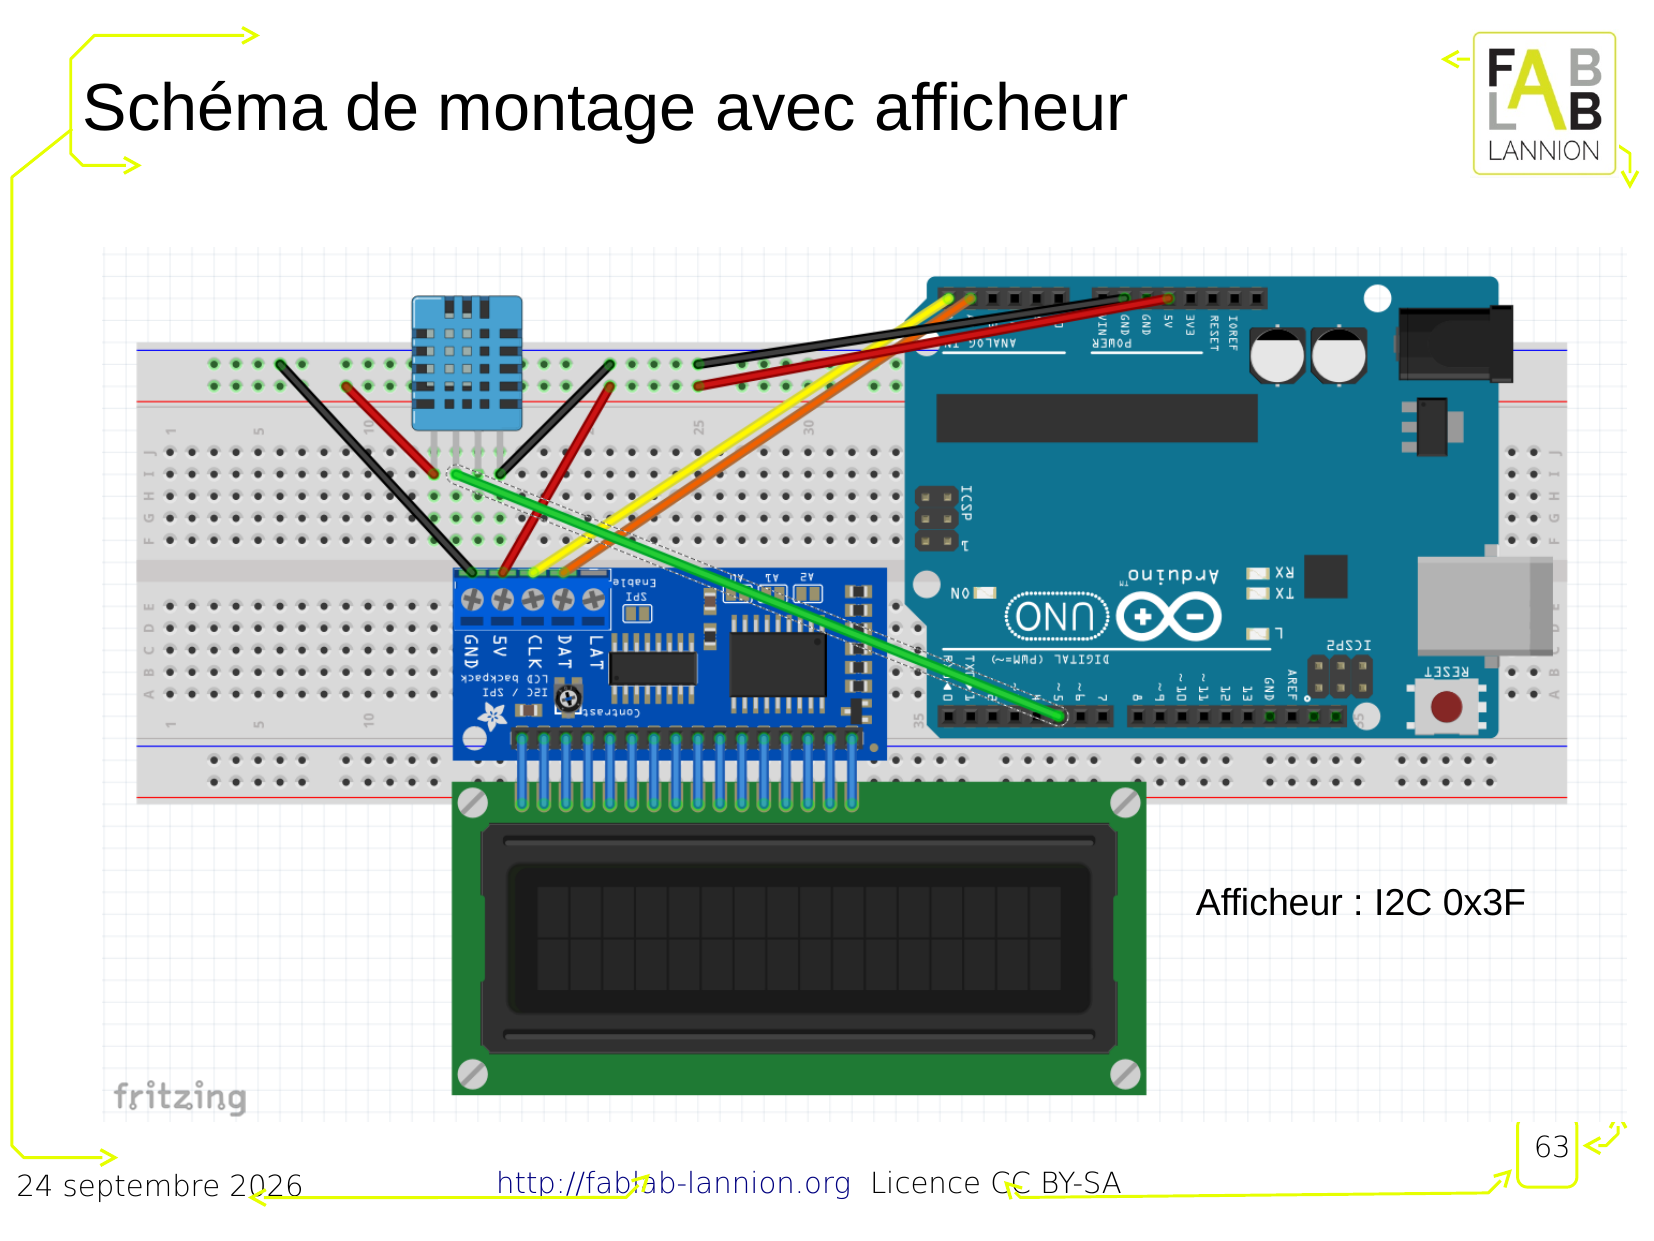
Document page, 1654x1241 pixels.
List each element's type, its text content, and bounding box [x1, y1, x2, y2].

title Schéma de montage avec afficheur [82, 49, 1441, 166]
text_box Afficheur : I2C 0x3F [1181, 874, 1542, 931]
picture [1470, 29, 1619, 178]
picture [102, 247, 1627, 1123]
